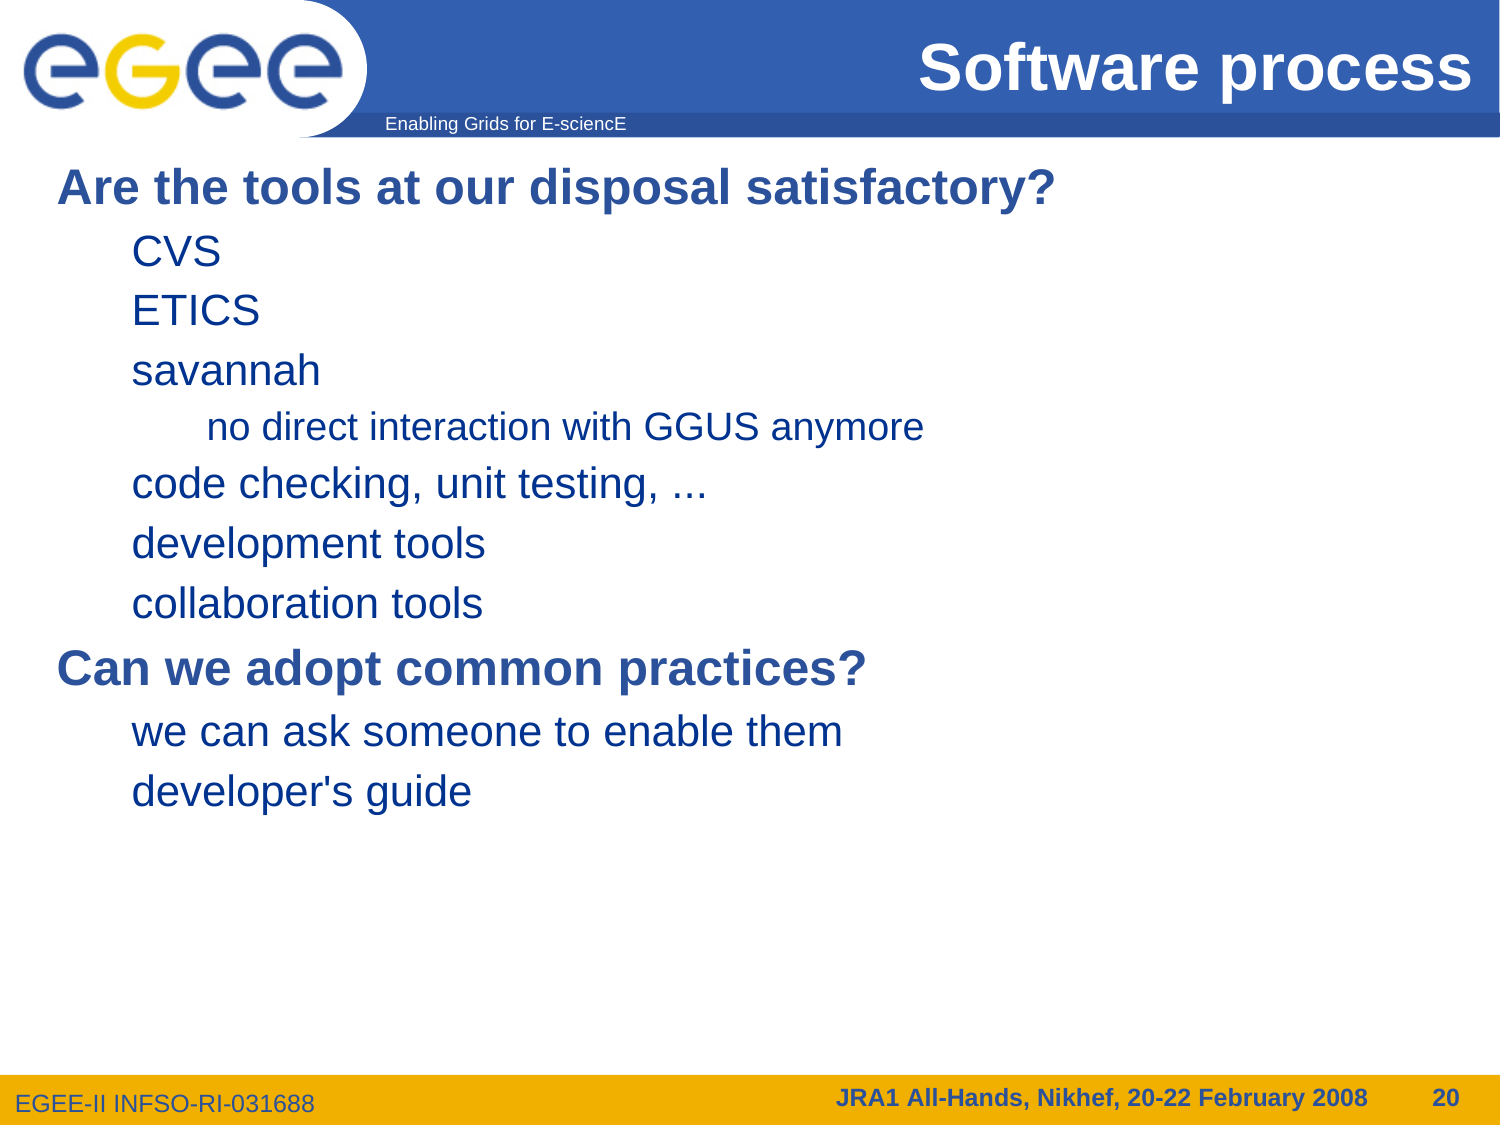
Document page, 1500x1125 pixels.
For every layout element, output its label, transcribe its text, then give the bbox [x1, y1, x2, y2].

list Are the tools at our disposal satisfactory? CVS ETICS savannah no direct interaction with GGUS anymore code checking, unit testing, ... development tools collaboration tools Can we adopt common practices? we can ask someone to enable them developer's guide [56, 159, 1466, 1036]
picture [18, 30, 349, 112]
title Software process [369, 0, 1475, 155]
